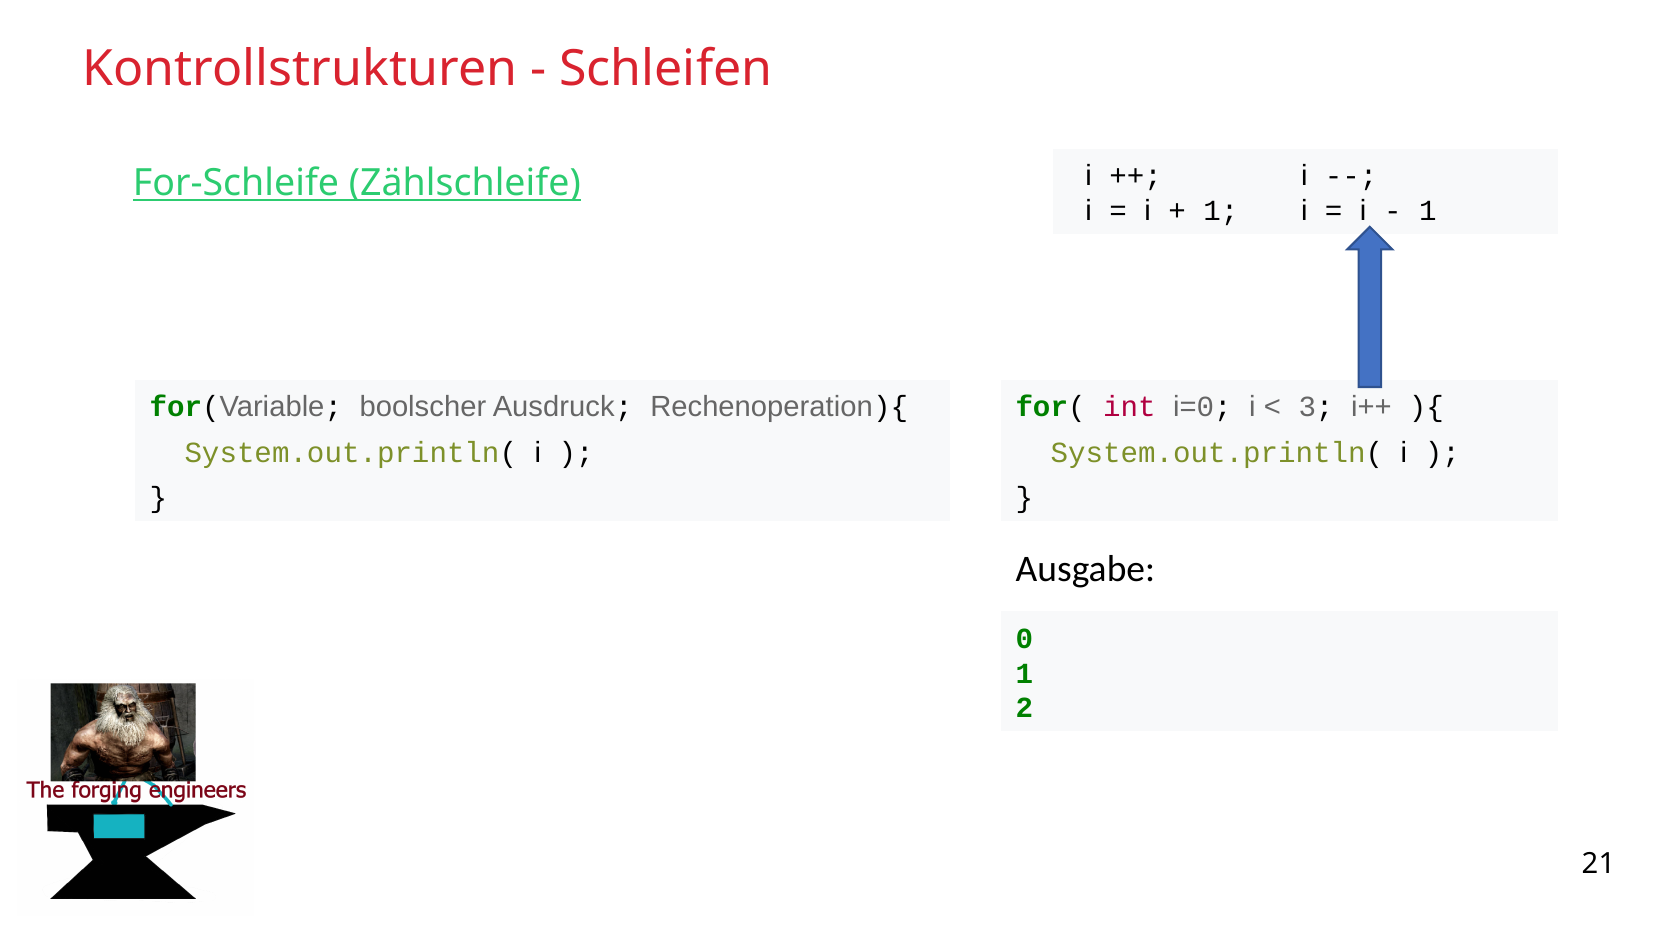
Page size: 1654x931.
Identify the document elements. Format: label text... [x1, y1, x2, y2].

text_box 0 1 2 [1001, 611, 1558, 731]
picture [17, 679, 254, 916]
text_box for(Variable; boolscher Ausdruck; Rechenoperation){ System.out.println( i ); } [135, 380, 950, 521]
text_box [1347, 226, 1393, 387]
text_box For-Schleife (Zählschleife) [118, 148, 590, 208]
title Kontrollstrukturen - Schleifen [82, 37, 1571, 95]
text_box Ausgabe: [1000, 536, 1173, 597]
text_box i ++; i --; i = i + 1; i = i - 1 [1053, 149, 1558, 234]
text_box for( int i=0; i < 3; i++ ){ System.out.println( i ); } [1001, 380, 1558, 521]
